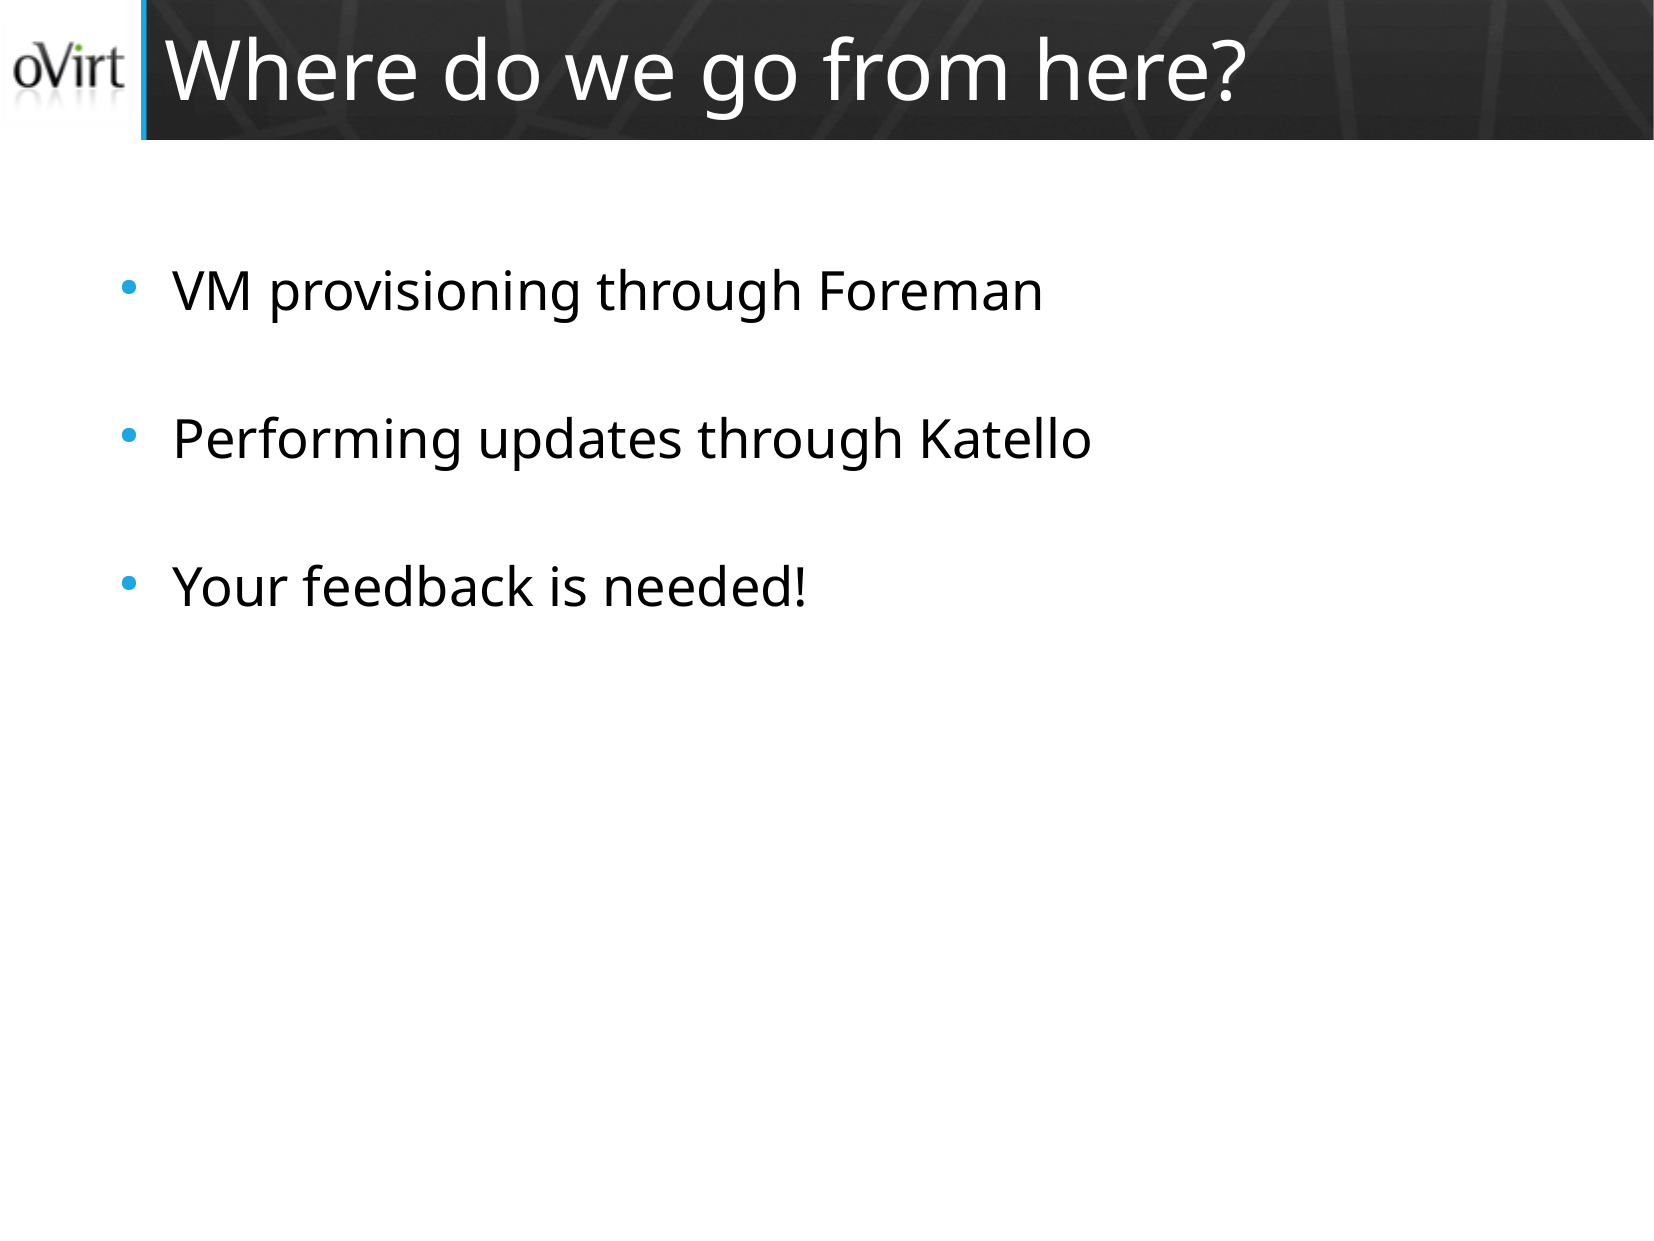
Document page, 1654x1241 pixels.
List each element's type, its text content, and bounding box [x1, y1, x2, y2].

title Where do we go from here? [164, 18, 1653, 119]
text_box VM provisioning through Foreman Performing updates through Katello Your feedback is needed! [86, 244, 1576, 1126]
picture [0, 0, 1654, 140]
